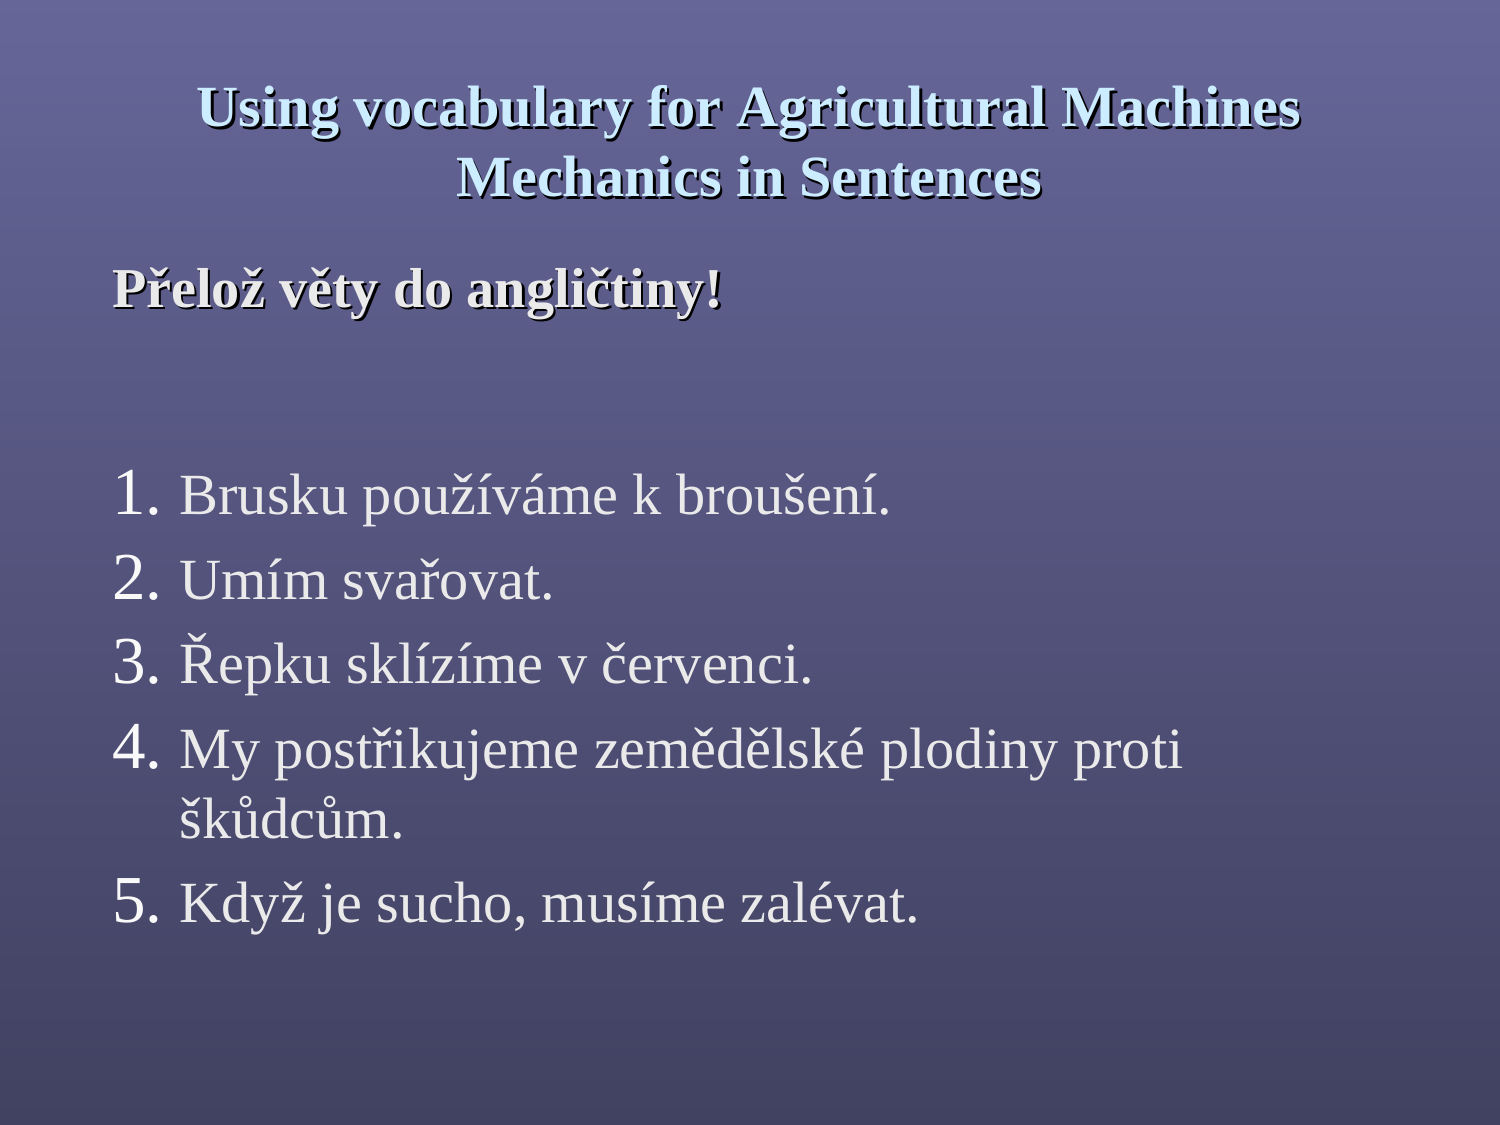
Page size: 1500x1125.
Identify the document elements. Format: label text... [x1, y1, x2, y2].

title Using vocabulary for Agricultural Machines Mechanics in Sentences [74, 44, 1425, 233]
list Přelož věty do angličtiny! Brusku používáme k broušení. Umím svařovat. Řepku sklízíme v červenci. My postřikujeme zemědělské plodiny proti škůdcům. Když je sucho, musíme zalévat. [74, 262, 1425, 1125]
